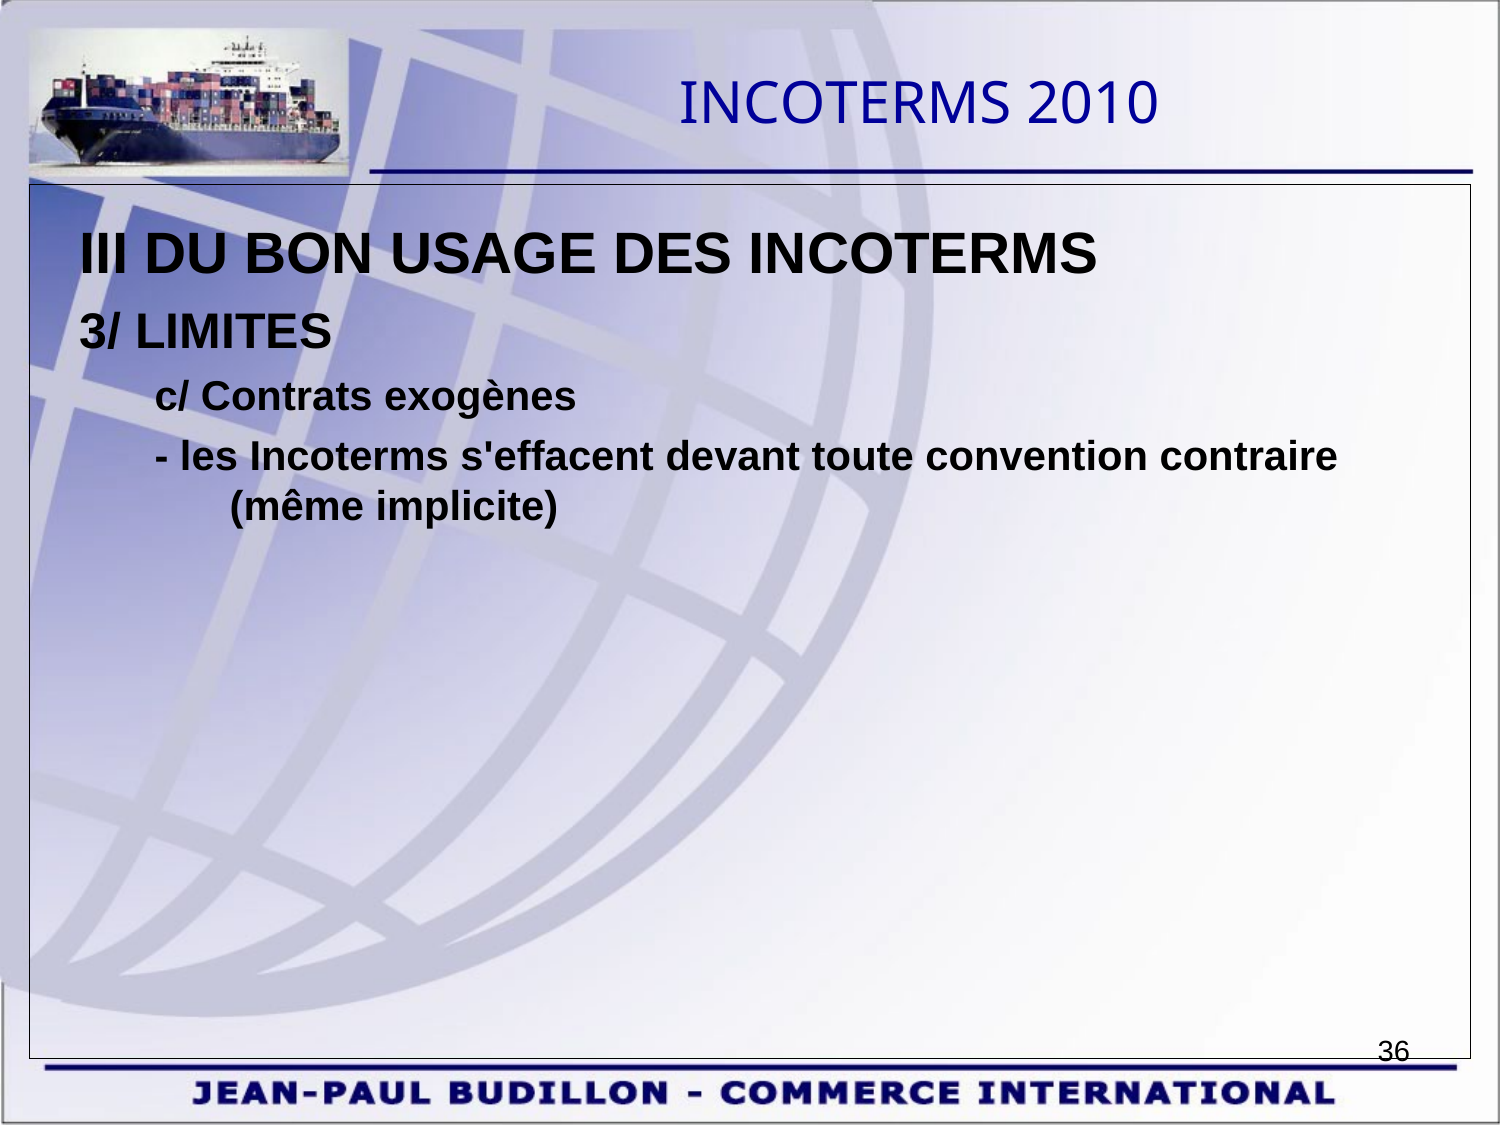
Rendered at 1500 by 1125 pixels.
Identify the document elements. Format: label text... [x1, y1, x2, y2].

title INCOTERMS 2010 [356, 42, 1483, 159]
picture [0, 0, 1500, 1125]
list III DU BON USAGE DES INCOTERMS 3/ LIMITES c/ Contrats exogènes - les Incoterms s'effacent devant toute convention contraire (même implicite) [64, 207, 1447, 1035]
